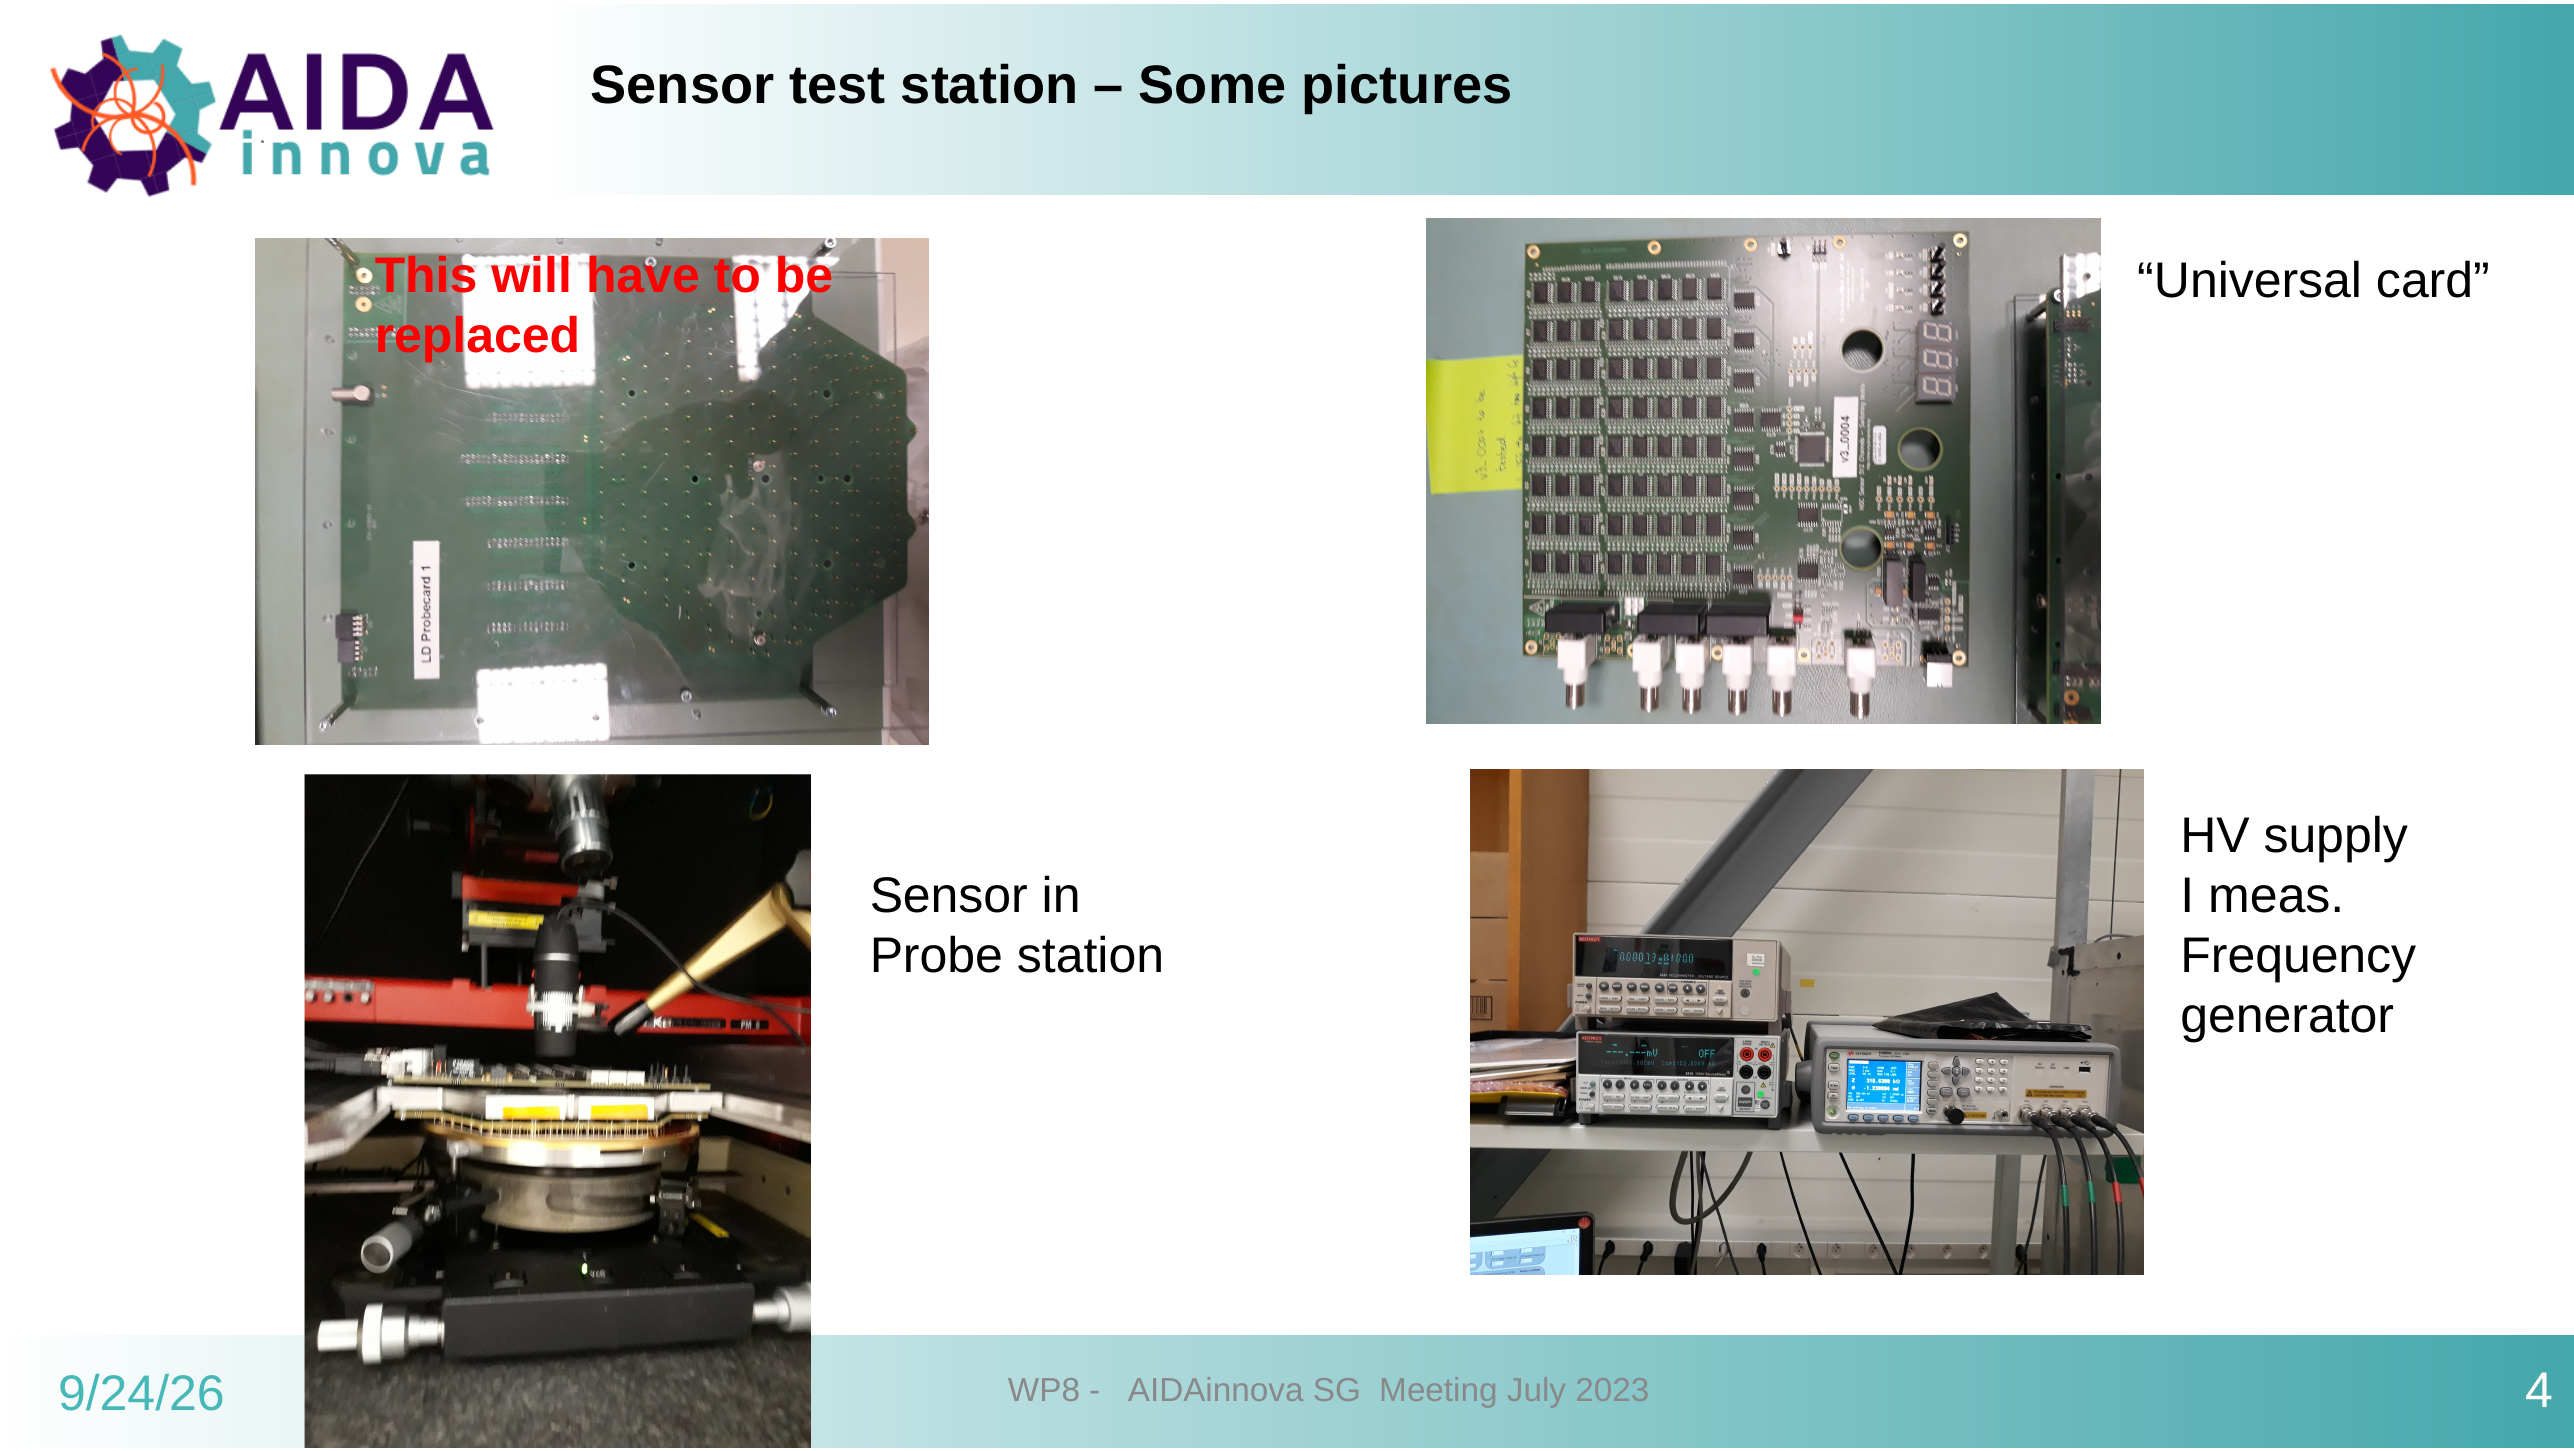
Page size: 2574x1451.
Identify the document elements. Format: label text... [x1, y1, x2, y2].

picture [42, 5, 517, 219]
picture [255, 238, 929, 745]
text_box Sensor test station – Some pictures [575, 42, 2574, 198]
picture [1426, 218, 2101, 724]
text_box This will have to be replaced [360, 235, 863, 370]
text_box HV supply I meas. Frequency generator [2165, 795, 2432, 1050]
picture [304, 774, 811, 1448]
text_box Sensor in Probe station [855, 855, 1180, 990]
picture [1470, 769, 2144, 1276]
text_box “Universal card” [2122, 240, 2506, 316]
